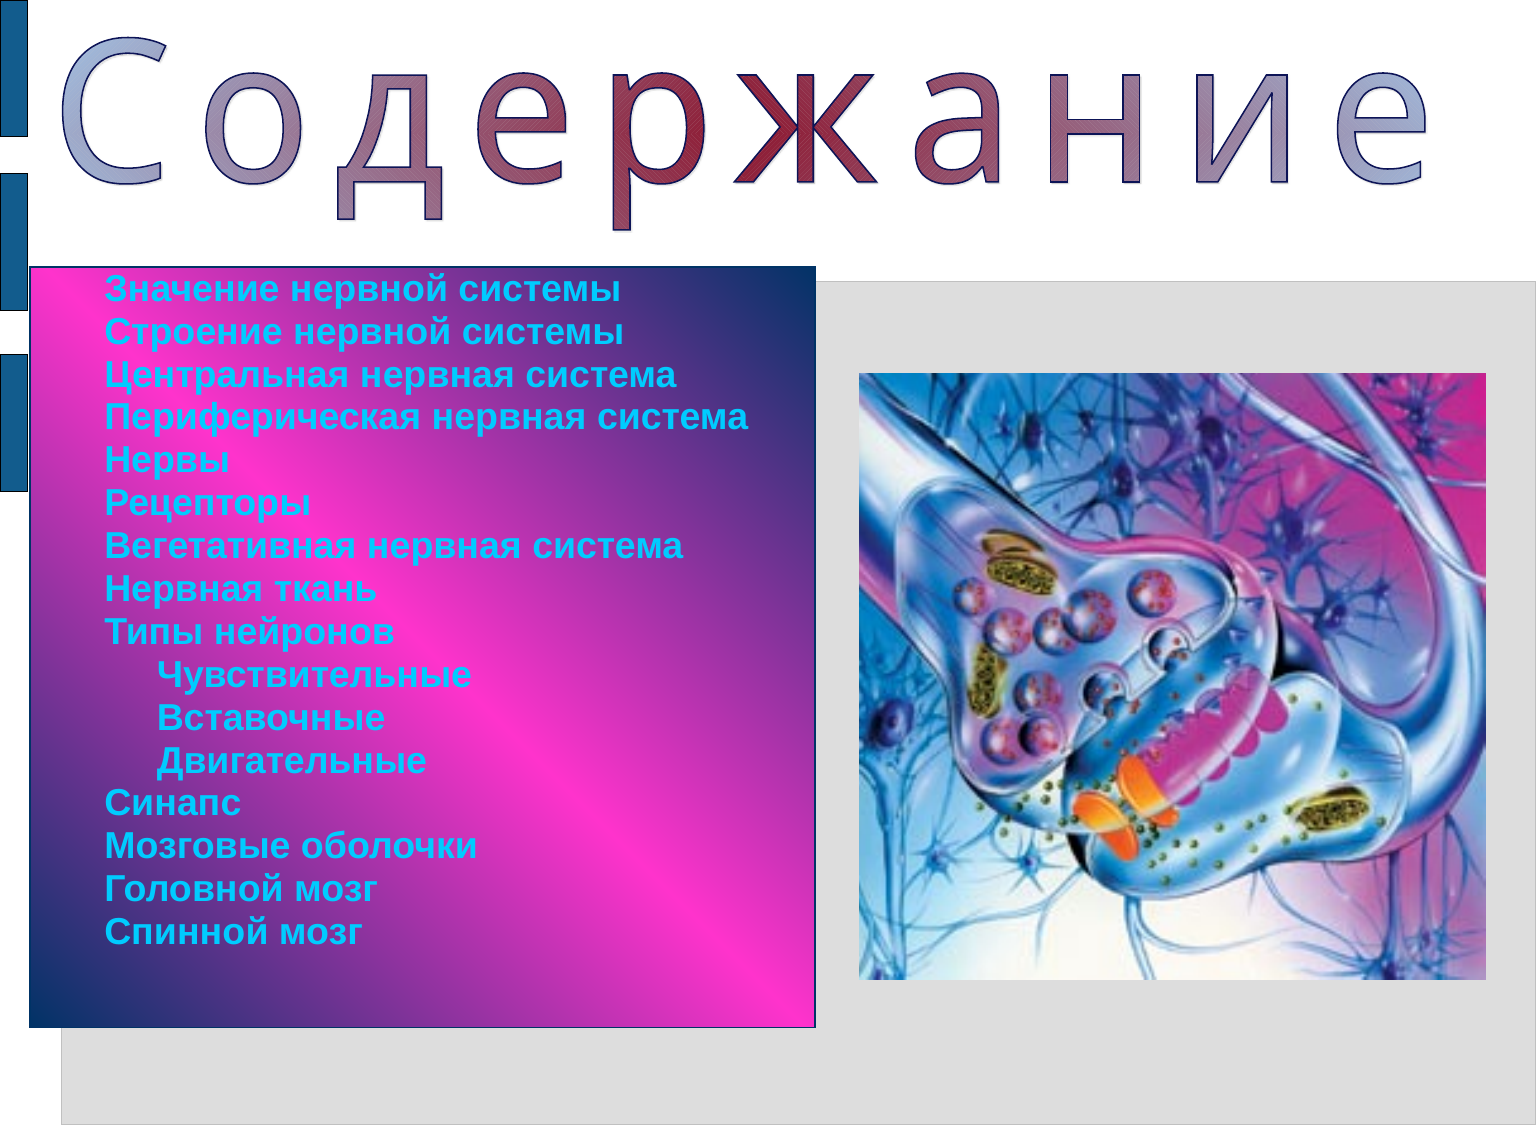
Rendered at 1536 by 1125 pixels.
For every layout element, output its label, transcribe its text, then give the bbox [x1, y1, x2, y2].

text_box Содержание [613, 72, 704, 230]
chart [859, 373, 1486, 980]
text_box Содержание [477, 72, 566, 184]
text_box Содержание [1196, 75, 1287, 182]
text_box Содержание [1337, 72, 1425, 184]
text_box Содержание [205, 72, 301, 184]
list Значение нервной системы Строение нервной системы Центральная нервная система Периферическая нервная система Нервы Рецепторы Вегетативная нервная система Нервная ткань Типы нейронов Чувствительные Вставочные Двигательные Синапс Мозговые оболочки Головной мозг Спинной мозг [30, 267, 816, 1028]
text_box Содержание [1050, 75, 1140, 182]
text_box Содержание [734, 75, 877, 182]
text_box Содержание [915, 73, 999, 184]
text_box Содержание [62, 37, 166, 184]
text_box Содержание [337, 75, 442, 220]
